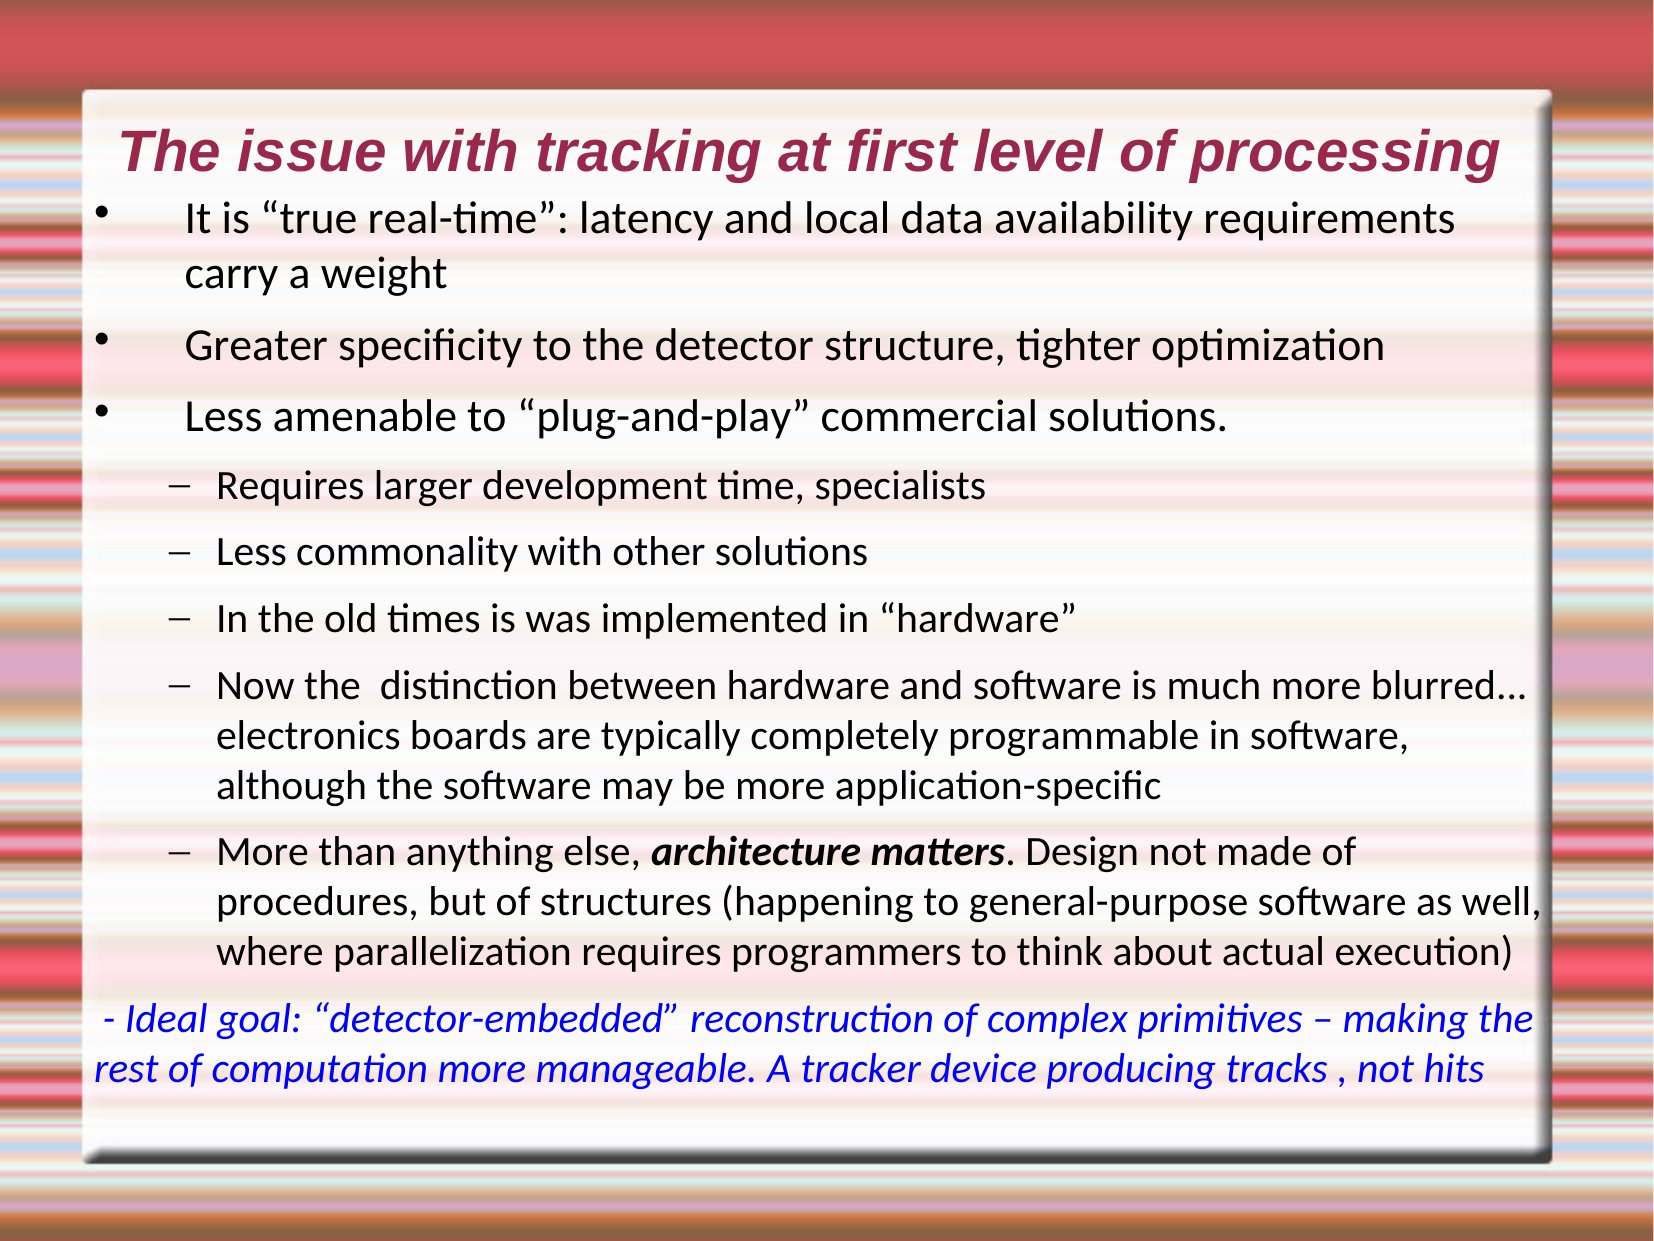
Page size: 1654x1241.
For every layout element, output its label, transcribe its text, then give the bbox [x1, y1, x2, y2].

text_box It is “true real-time”: latency and local data availability requirements carry a weight Greater specificity to the detector structure, tighter optimization Less amenable to “plug-and-play” commercial solutions. Requires larger development time, specialists Less commonality with other solutions In the old times is was implemented in “hardware” Now the distinction between hardware and software is much more blurred... electronics boards are typically completely programmable in software, although the software may be more application-specific More than anything else, architecture matters. Design not made of procedures, but of structures (happening to general-purpose software as well, where parallelization requires programmers to think about actual execution) - Ideal goal: “detector-embedded” reconstruction of complex primitives – making the rest of computation more manageable. A tracker device producing tracks , not hits [79, 179, 1576, 1231]
text_box The issue with tracking at first level of processing [104, 85, 1516, 210]
picture [0, 0, 1654, 1241]
